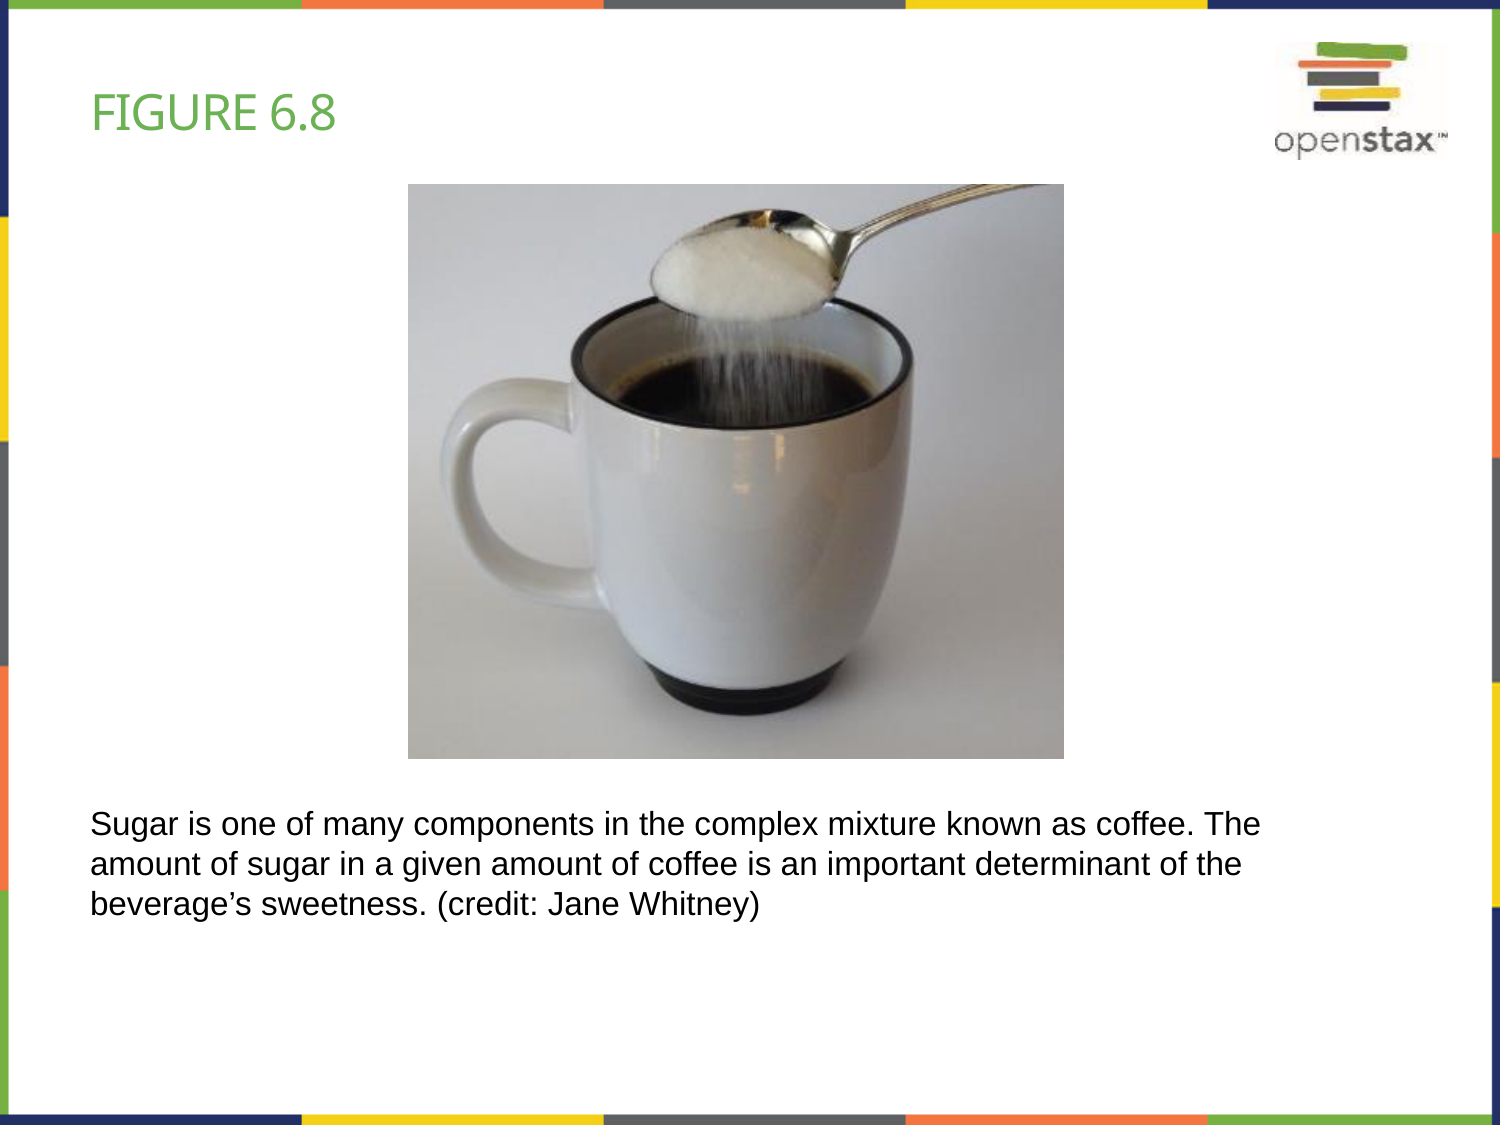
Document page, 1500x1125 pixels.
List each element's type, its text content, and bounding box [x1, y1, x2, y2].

title Figure 6.8 [75, 39, 1398, 148]
list Sugar is one of many components in the complex mixture known as coffee. The amount of sugar in a given amount of coffee is an important determinant of the beverage’s sweetness. (credit: Jane Whitney) [75, 794, 1398, 986]
picture [0, 0, 1500, 1125]
